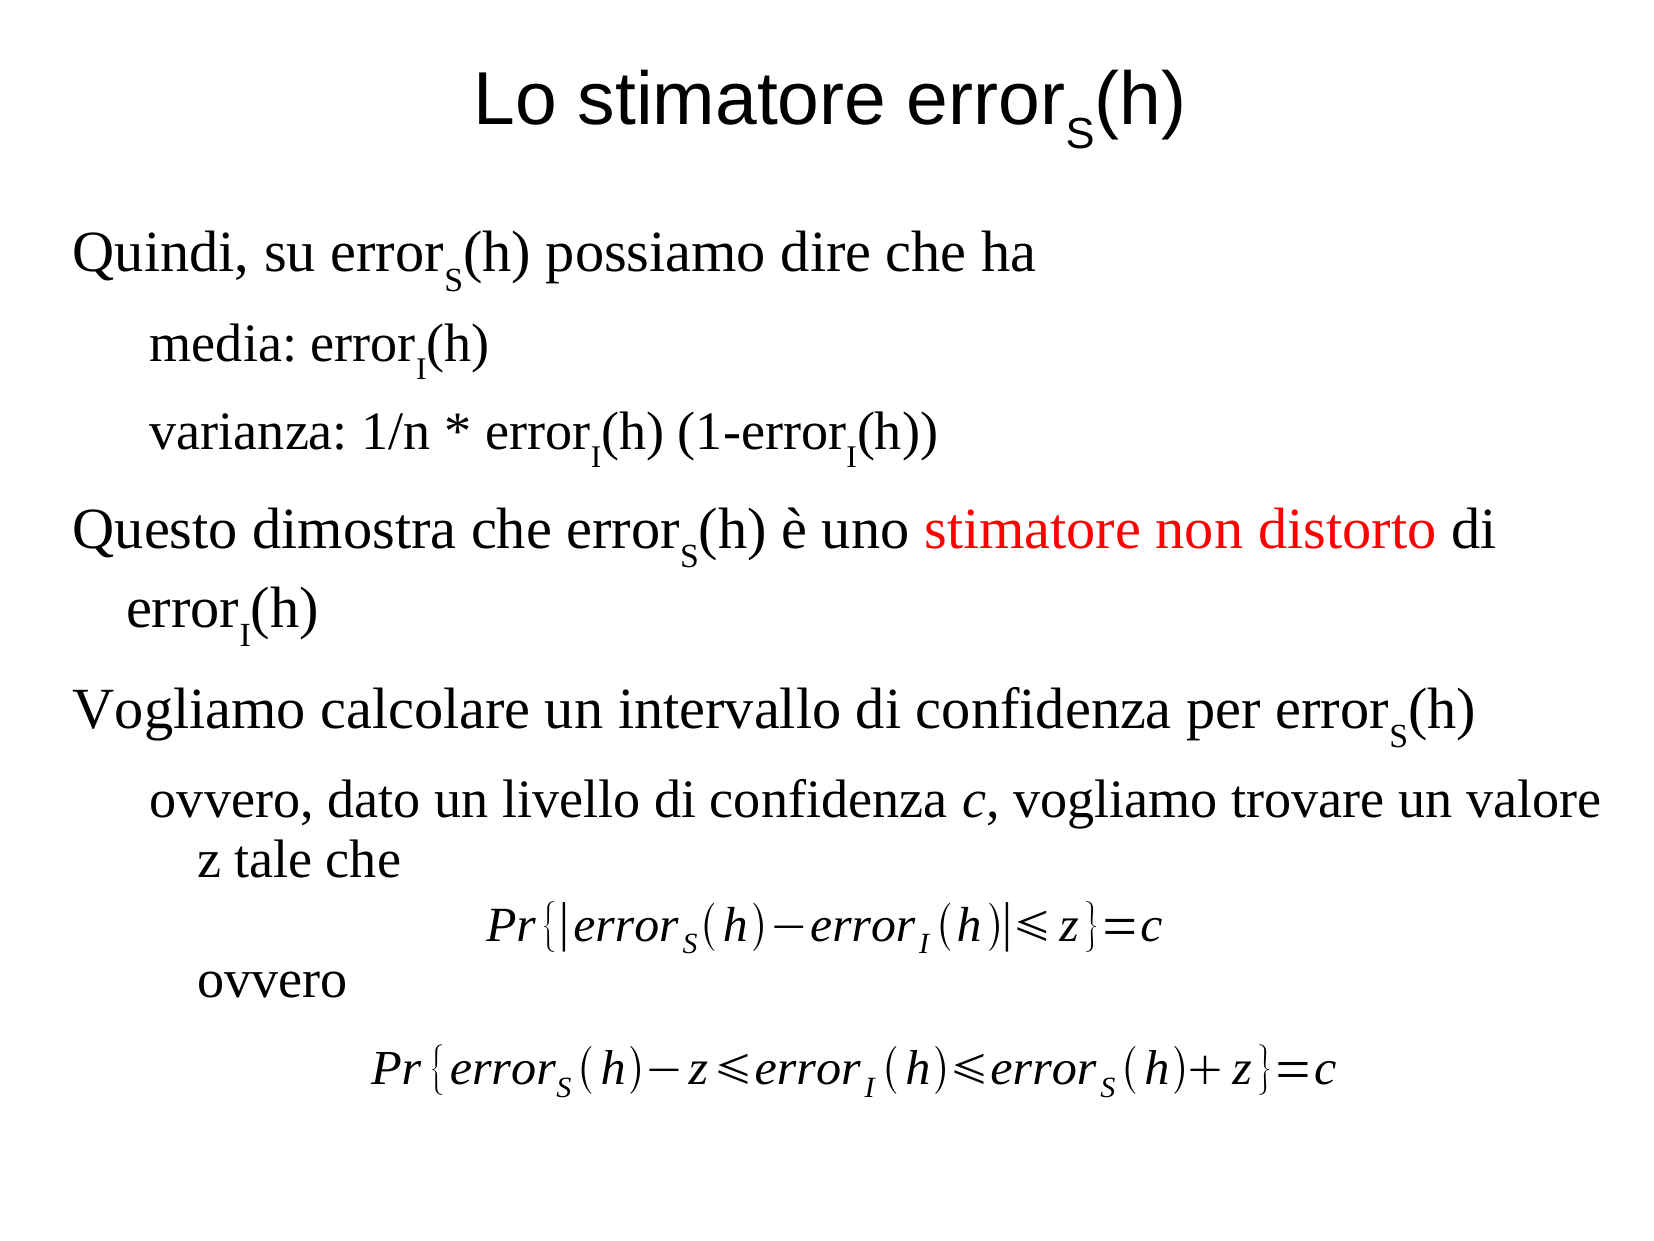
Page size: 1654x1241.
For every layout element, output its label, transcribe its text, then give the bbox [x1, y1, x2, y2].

title Lo stimatore errorS(h) [52, 42, 1608, 173]
text_box [140, 833, 927, 889]
chart [355, 1042, 1350, 1104]
chart [470, 898, 1175, 961]
list Quindi, su errorS(h) possiamo dire che ha media: errorI(h) varianza: 1/n * errorI(h) (1-errorI(h)) Questo dimostra che errorS(h) è uno stimatore non distorto di errorI(h) Vogliamo calcolare un intervallo di confidenza per errorS(h) ovvero, dato un livello di confidenza c, vogliamo trovare un valore z tale che ovvero [55, 219, 1605, 1179]
